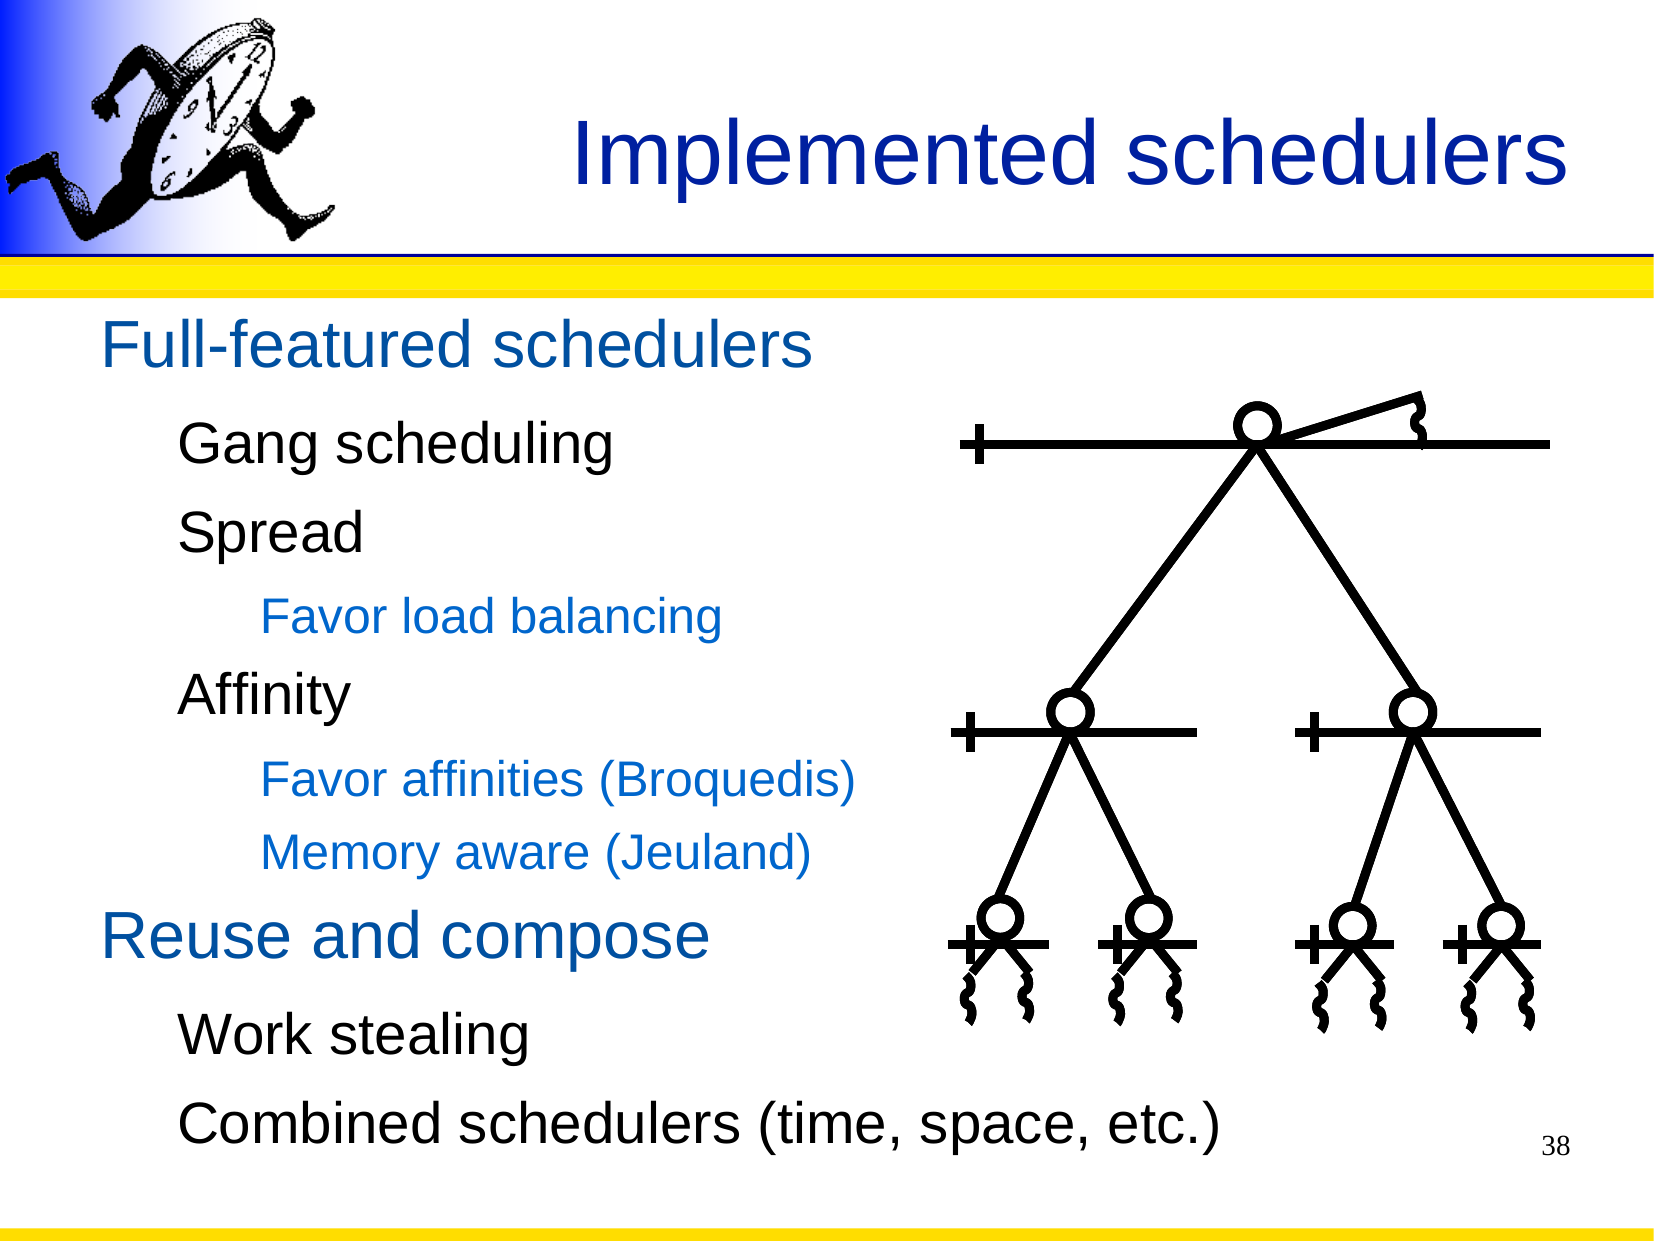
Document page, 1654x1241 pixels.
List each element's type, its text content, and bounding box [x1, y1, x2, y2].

title Implemented schedulers [372, 56, 1571, 250]
picture [4, 9, 343, 253]
list Full-featured schedulers Gang scheduling Spread Favor load balancing Affinity Favor affinities (Broquedis) Memory aware (Jeuland) Reuse and compose Work stealing Combined schedulers (time, space, etc.) [82, 307, 1571, 1156]
